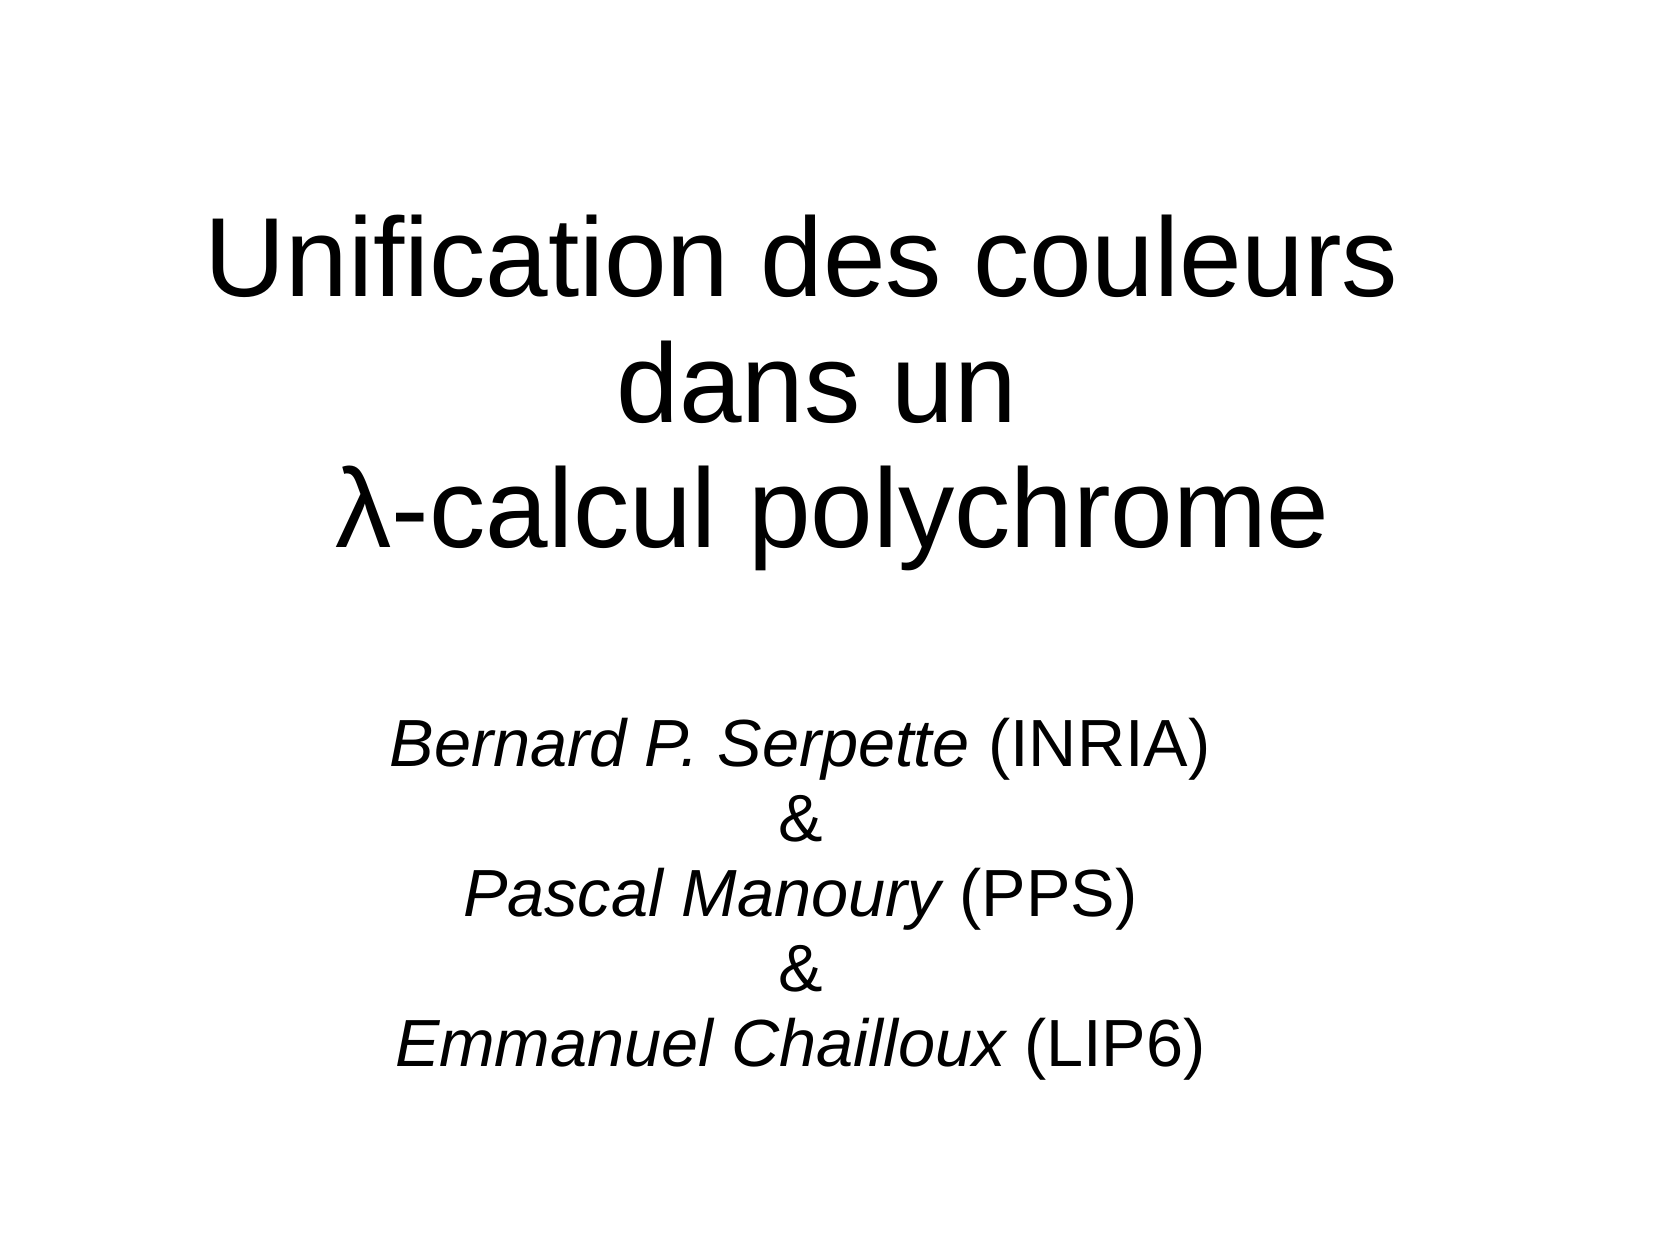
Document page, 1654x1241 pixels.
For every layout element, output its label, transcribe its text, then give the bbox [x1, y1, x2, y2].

text_box Bernard P. Serpette (INRIA) & Pascal Manoury (PPS) & Emmanuel Chailloux (LIP6) [375, 699, 1227, 1162]
text_box Unification des couleurs dans un λ-calcul polychrome [189, 187, 1446, 583]
